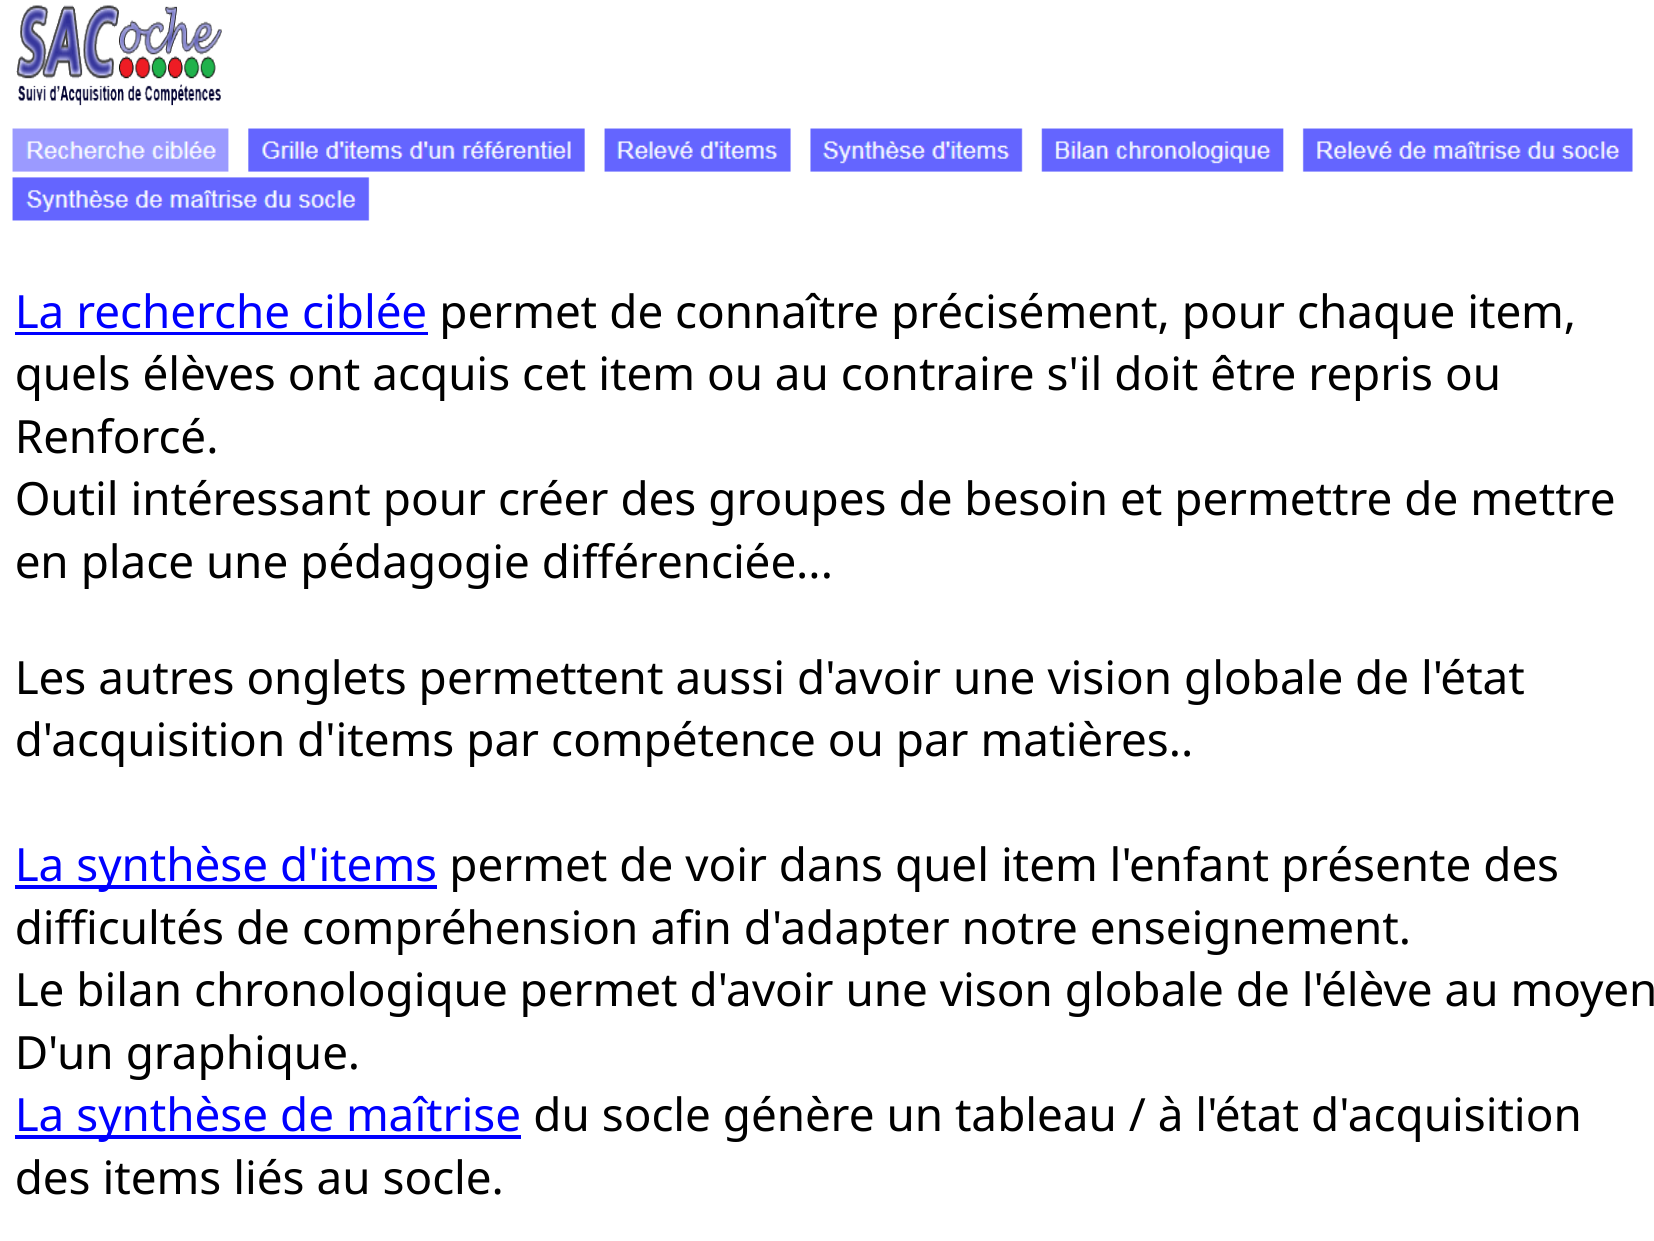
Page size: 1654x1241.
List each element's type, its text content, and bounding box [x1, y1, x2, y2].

picture [13, 1, 225, 107]
picture [0, 123, 1654, 225]
text_box La recherche ciblée permet de connaître précisément, pour chaque item, quels élèves ont acquis cet item ou au contraire s'il doit être repris ou Renforcé. Outil intéressant pour créer des groupes de besoin et permettre de mettre en place une pédagogie différenciée... [0, 271, 1641, 670]
text_box Les autres onglets permettent aussi d'avoir une vision globale de l'état d'acquisition d'items par compétence ou par matières.. La synthèse d'items permet de voir dans quel item l'enfant présente des difficultés de compréhension afin d'adapter notre enseignement. Le bilan chronologique permet d'avoir une vison globale de l'élève au moyen D'un graphique. La synthèse de maîtrise du socle génère un tableau / à l'état d'acquisition des items liés au socle. [0, 637, 1636, 1227]
